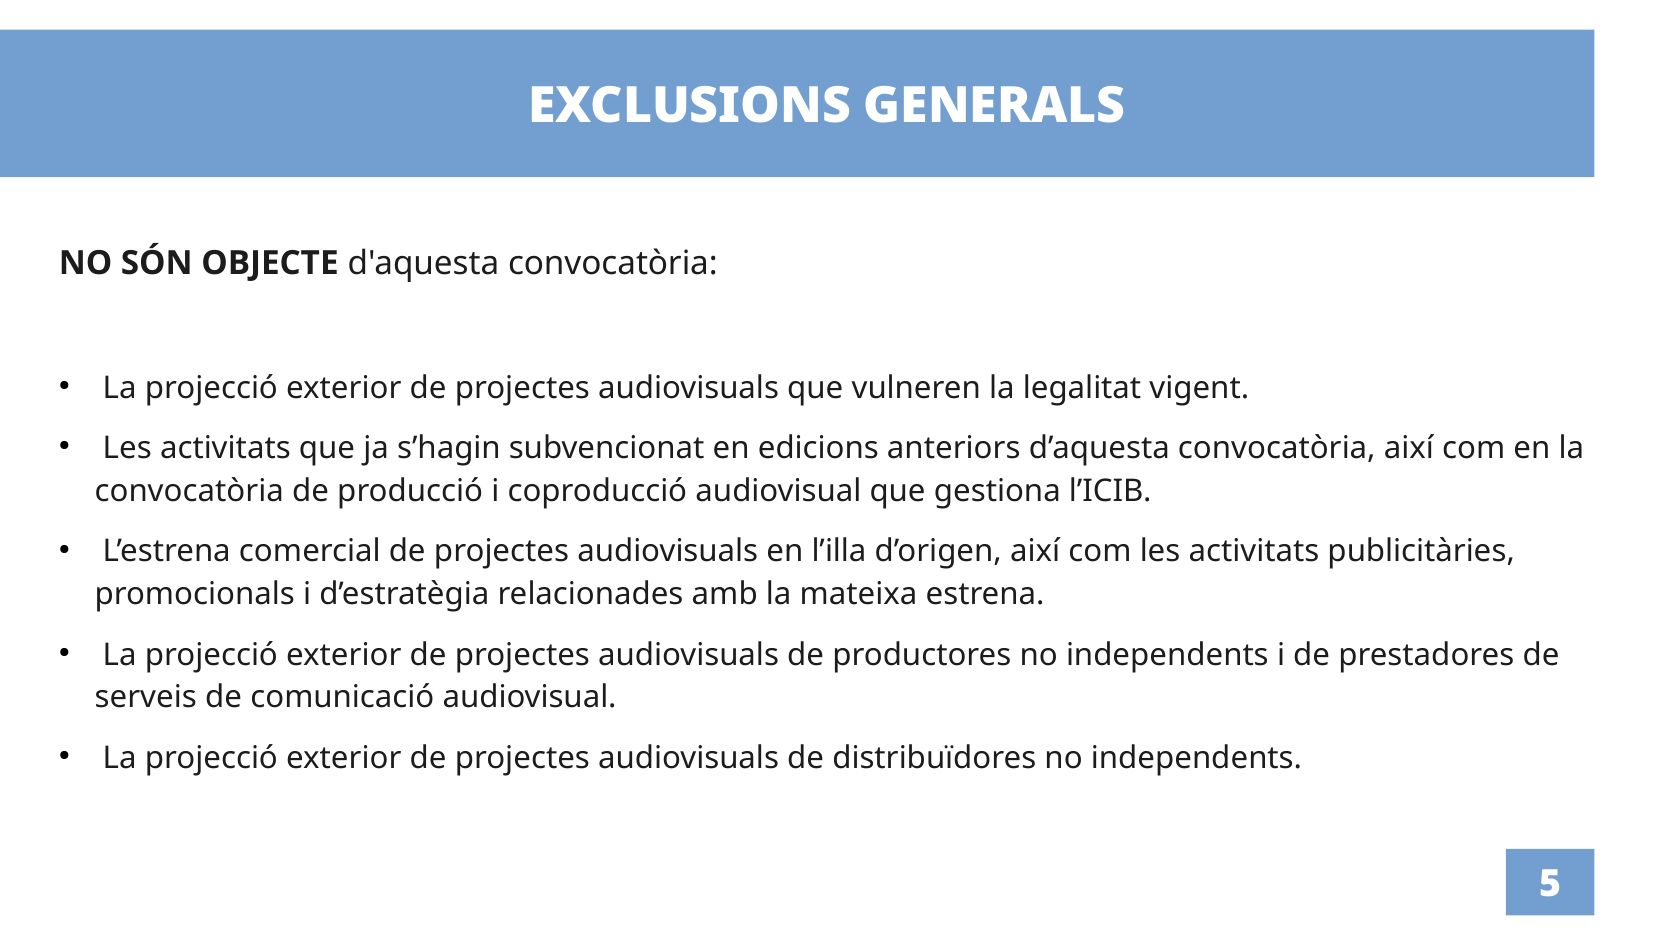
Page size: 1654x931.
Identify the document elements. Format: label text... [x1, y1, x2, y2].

title EXCLUSIONS GENERALS [59, 44, 1595, 163]
list NO SÓN OBJECTE d'aquesta convocatòria: La projecció exterior de projectes audiovisuals que vulneren la legalitat vigent. Les activitats que ja s’hagin subvencionat en edicions anteriors d’aquesta convocatòria, així com en la convocatòria de producció i coproducció audiovisual que gestiona l’ICIB. L’estrena comercial de projectes audiovisuals en l’illa d’origen, així com les activitats publicitàries, promocionals i d’estratègia relacionades amb la mateixa estrena. La projecció exterior de projectes audiovisuals de productores no independents i de prestadores de serveis de comunicació audiovisual. La projecció exterior de projectes audiovisuals de distribuïdores no independents. [59, 236, 1591, 781]
